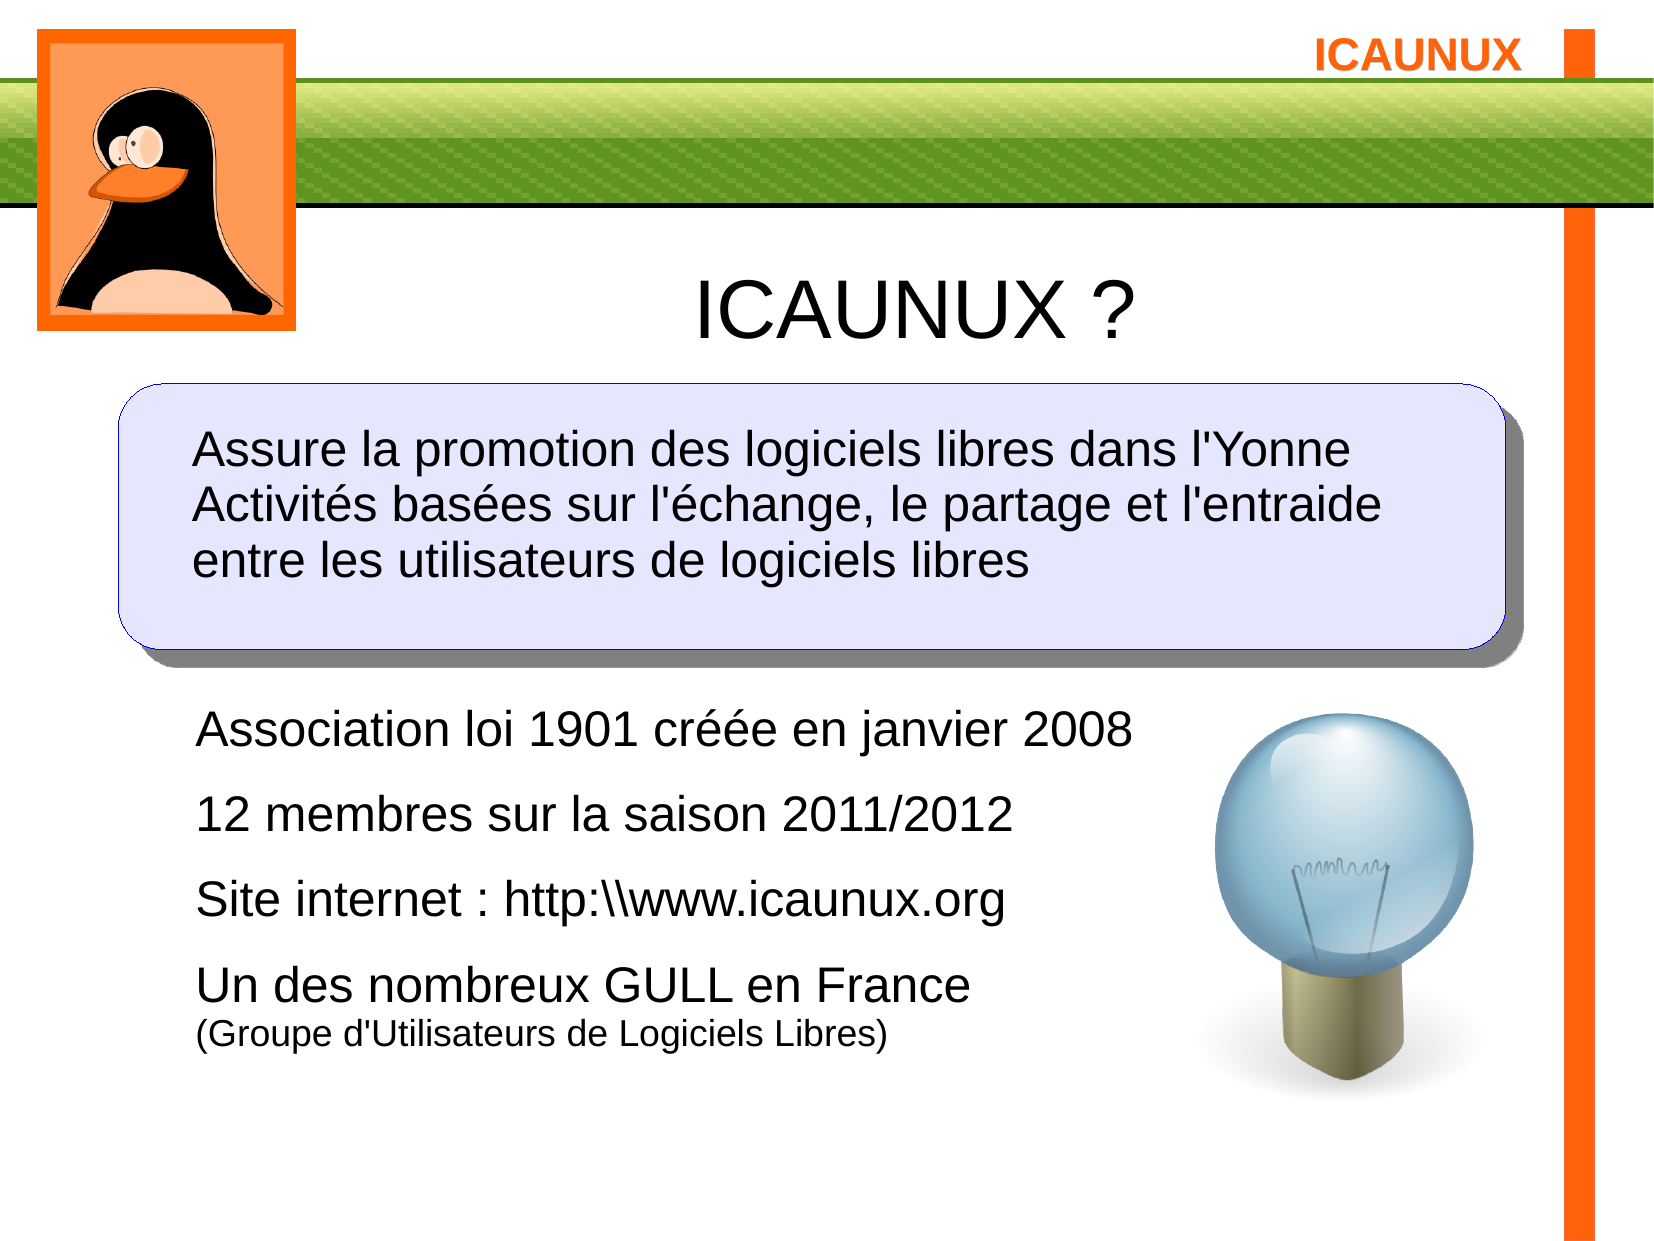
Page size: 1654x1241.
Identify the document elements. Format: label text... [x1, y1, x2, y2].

text_box Assure la promotion des logiciels libres dans l'Yonne Activités basées sur l'échange, le partage et l'entraide entre les utilisateurs de logiciels libres [177, 413, 1477, 615]
title ICAUNUX ? [324, 235, 1506, 384]
list Association loi 1901 créée en janvier 2008 12 membres sur la saison 2011/2012 Site internet : http:\\www.icaunux.org Un des nombreux GULL en France (Groupe d'Utilisateurs de Logiciels Libres) [195, 701, 1619, 1241]
picture [1150, 679, 1565, 1115]
text_box [118, 383, 1506, 650]
picture [0, 29, 1654, 331]
